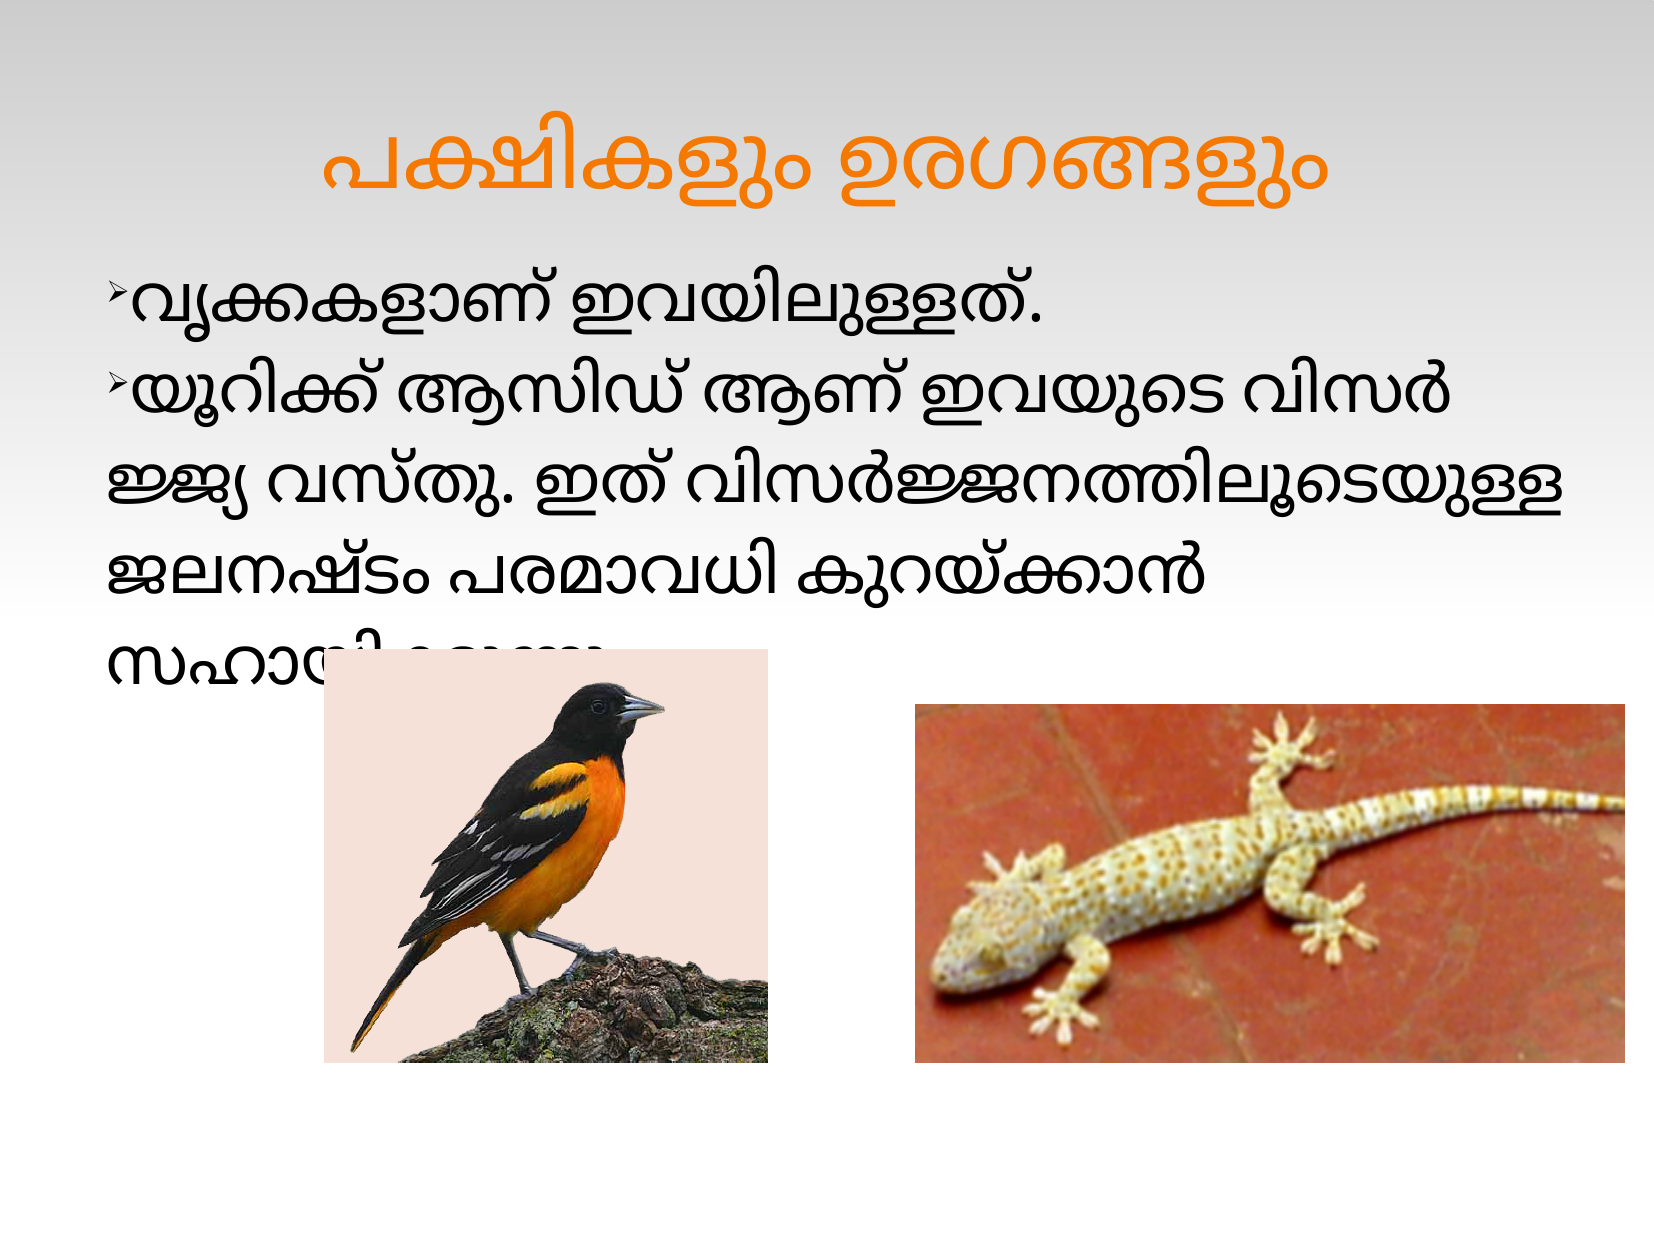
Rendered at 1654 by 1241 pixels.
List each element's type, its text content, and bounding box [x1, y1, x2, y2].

title പക്ഷികളും ഉരഗങ്ങളും [82, 56, 1571, 250]
subtitle വൃക്കകളാണ് ഇവയിലുള്ളത്. യൂറിക്ക് ആസിഡ് ആണ് ഇവയുടെ വിസര്‍ജ്ജ്യ വസ്തു. ഇത് വിസര്‍ജ്ജനത്തിലൂടെയുള്ള ജലനഷ്ടം പരമാവധി കുറയ്ക്കാന്‍ സഹായിക്കുന്നു. [106, 236, 1595, 718]
picture [915, 704, 1625, 1063]
picture [324, 649, 768, 1063]
